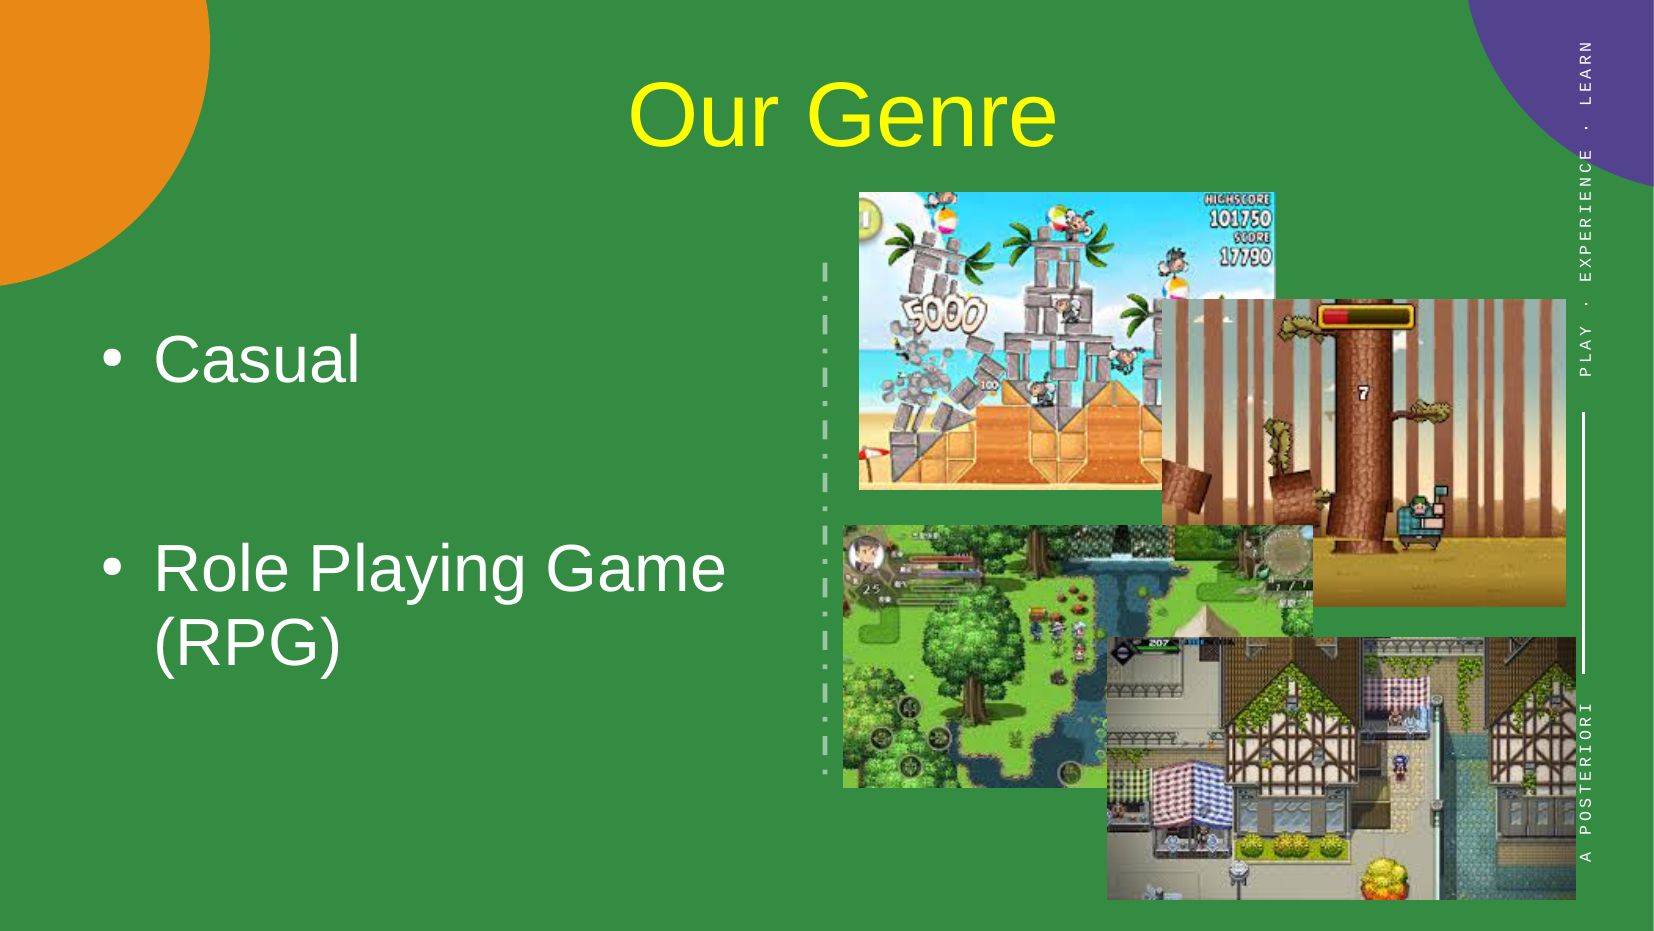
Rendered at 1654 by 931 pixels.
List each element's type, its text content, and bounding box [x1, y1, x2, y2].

picture [843, 192, 1576, 900]
list Casual Role Playing Game (RPG) [82, 217, 788, 758]
title Our Genre [187, 37, 1501, 193]
